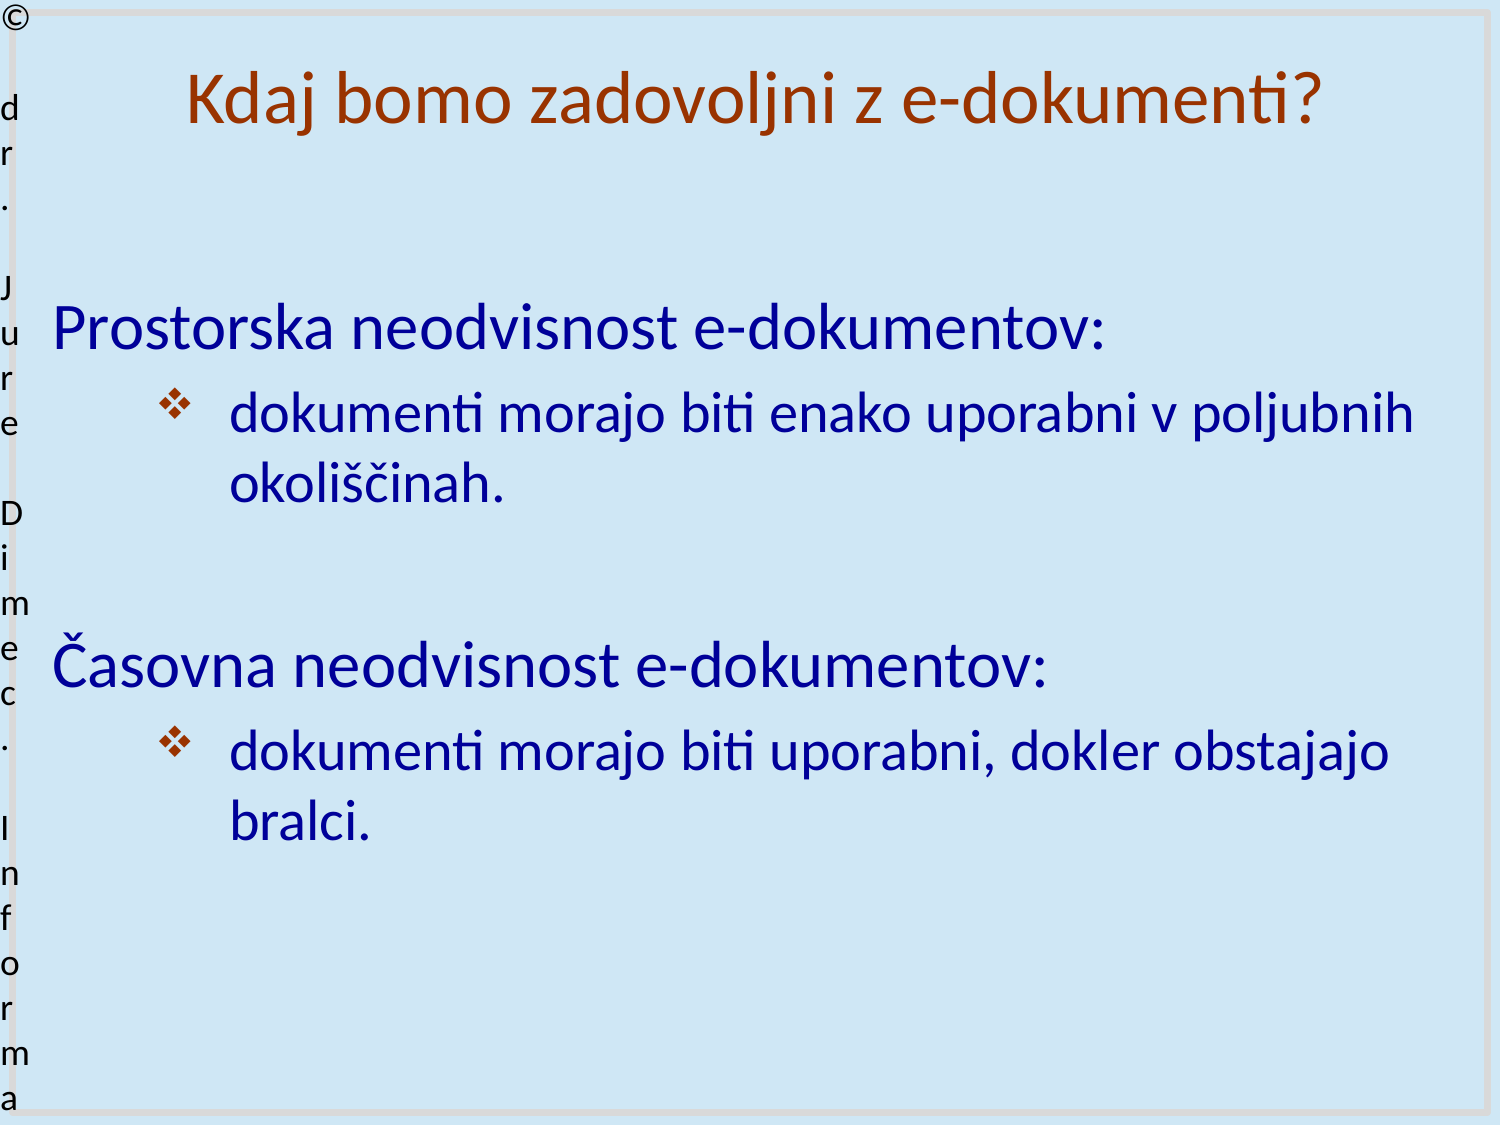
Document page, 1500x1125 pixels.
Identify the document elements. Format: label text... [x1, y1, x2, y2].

list Prostorska neodvisnost e-dokumentov: dokumenti morajo biti enako uporabni v poljubnih okoliščinah. Časovna neodvisnost e-dokumentov: dokumenti morajo biti uporabni, dokler obstajajo bralci. [37, 275, 1475, 1050]
title Kdaj bomo zadovoljni z e-dokumenti? [37, 37, 1475, 150]
